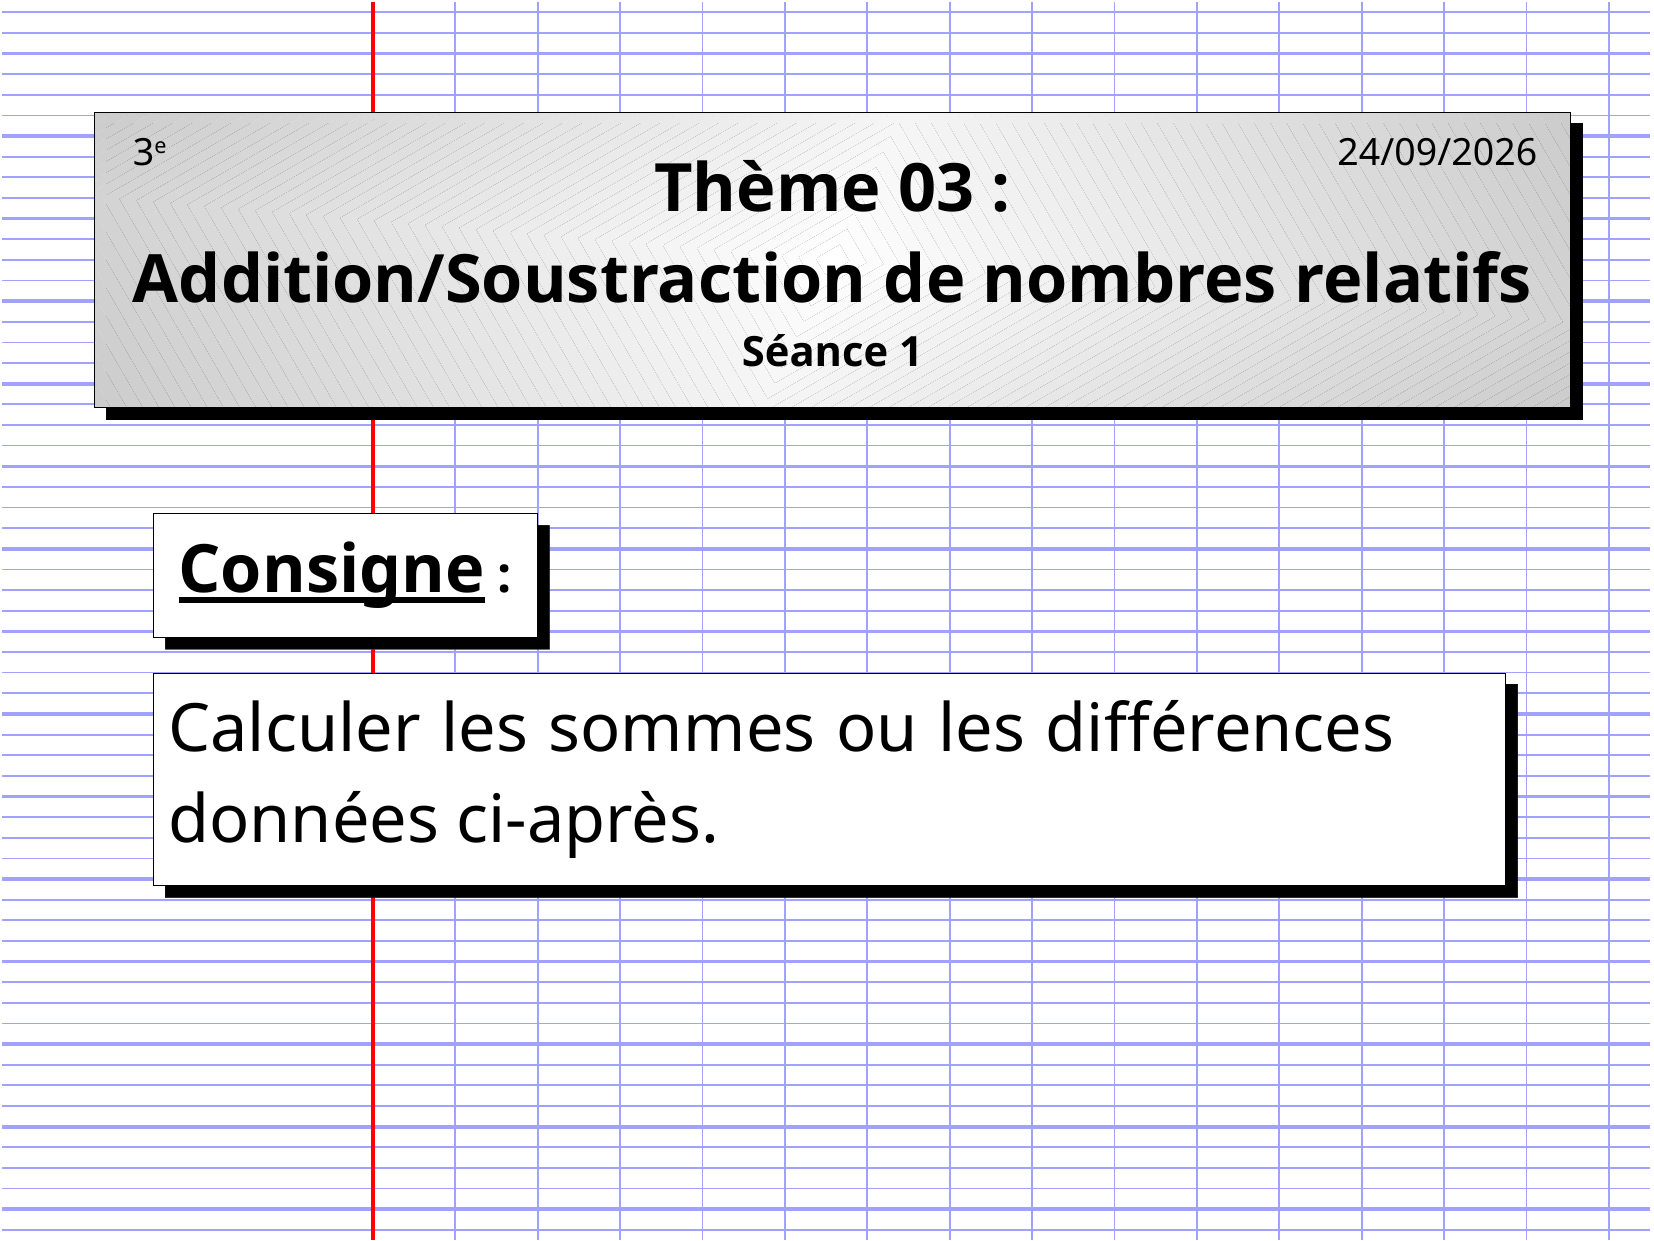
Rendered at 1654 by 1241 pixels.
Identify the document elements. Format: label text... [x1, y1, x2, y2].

text_box Calculer les sommes ou les différences données ci-après. [153, 673, 1506, 886]
text_box Thème 03 : Addition/Soustraction de nombres relatifs Séance 1 [94, 112, 1571, 408]
text_box Consigne : [153, 513, 538, 638]
text_box 07/10/2012 [1322, 118, 1560, 186]
picture [0, 0, 1654, 1241]
text_box 3e [118, 118, 207, 186]
